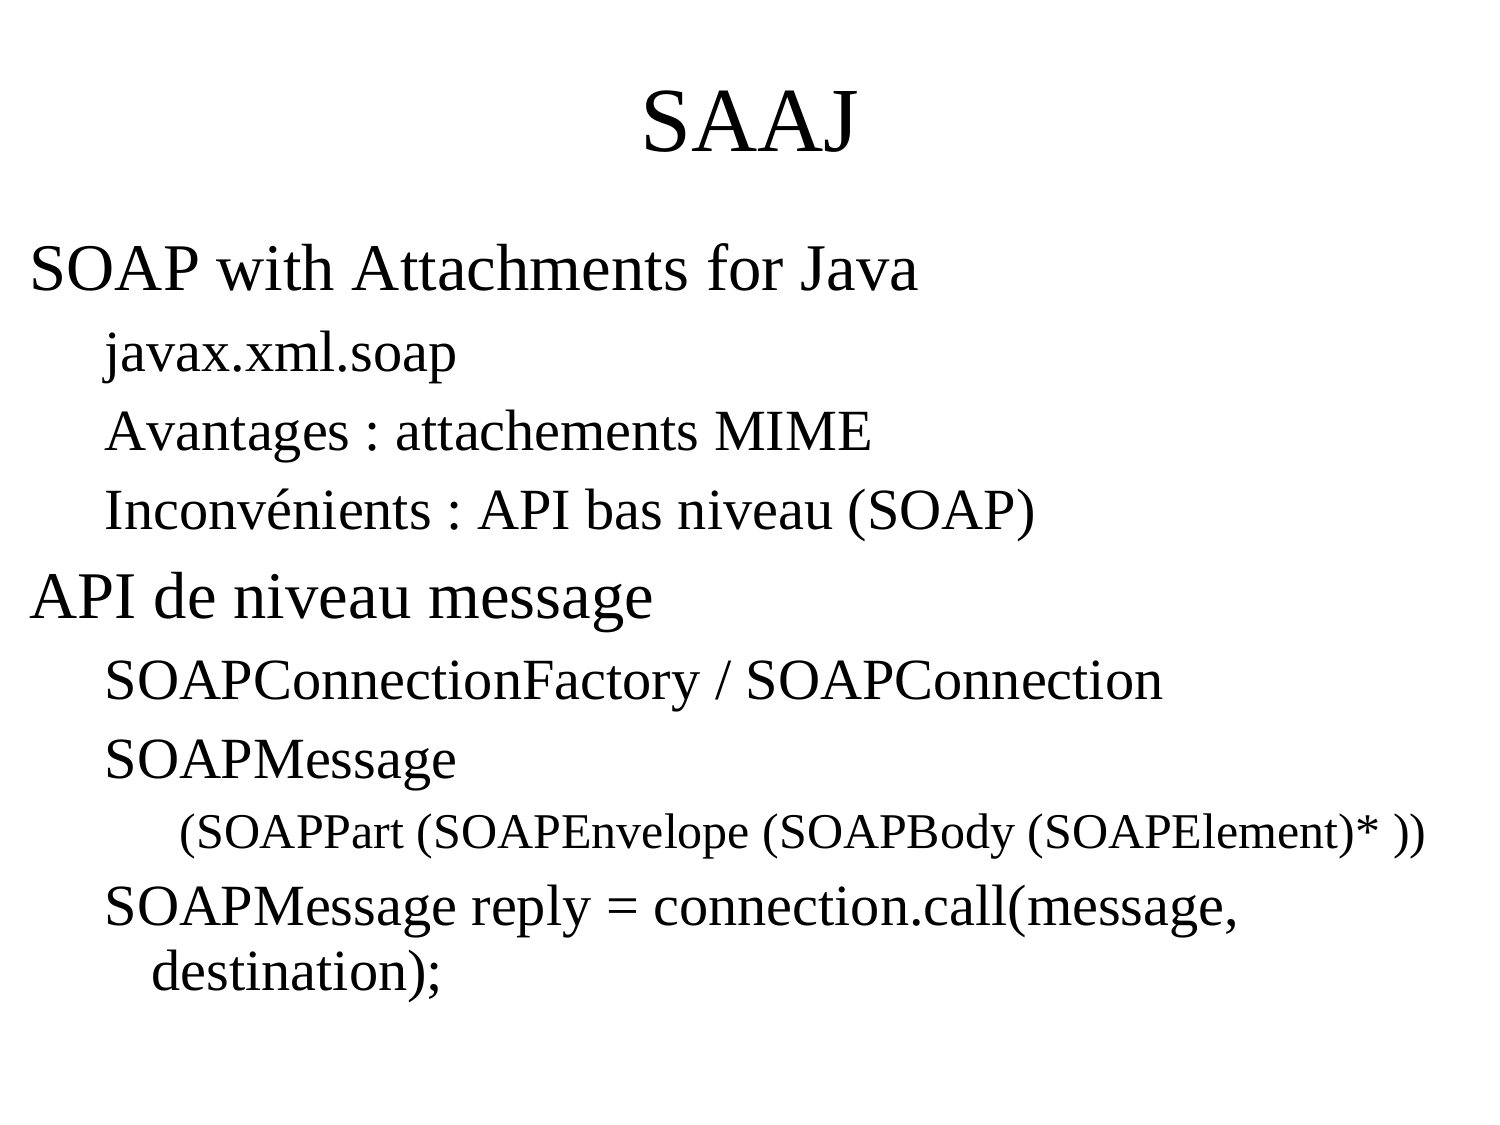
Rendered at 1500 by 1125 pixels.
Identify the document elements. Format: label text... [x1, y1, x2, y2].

title SAAJ [112, 33, 1388, 207]
list SOAP with Attachments for Java javax.xml.soap Avantages : attachements MIME Inconvénients : API bas niveau (SOAP) API de niveau message SOAPConnectionFactory / SOAPConnection SOAPMessage (SOAPPart (SOAPEnvelope (SOAPBody (SOAPElement)* )) SOAPMessage reply = connection.call(message, destination); [29, 231, 1477, 1063]
